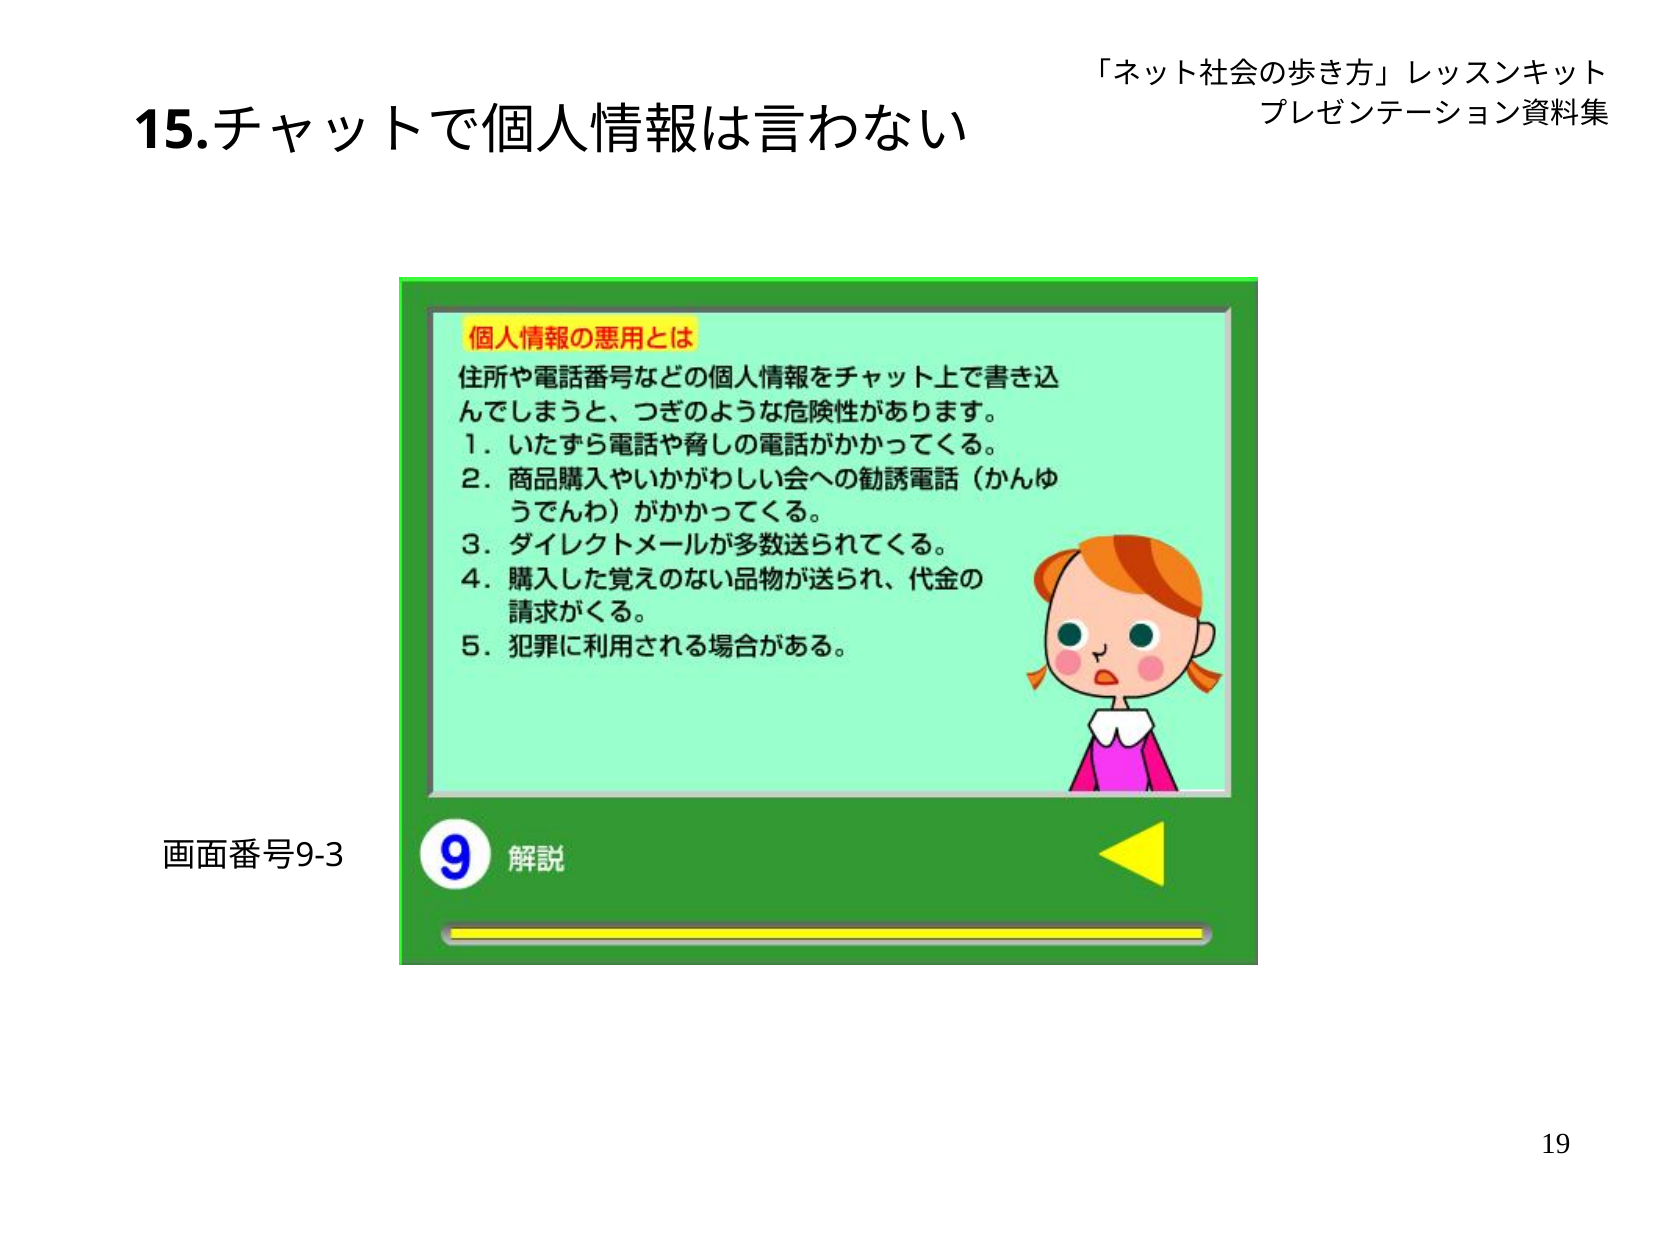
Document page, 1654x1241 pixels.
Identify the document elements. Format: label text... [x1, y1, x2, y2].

text_box 「ネット社会の歩き方」レッスンキット プレゼンテーション資料集 [1062, 44, 1625, 139]
picture [399, 277, 1258, 965]
text_box 画面番号9-3 [147, 826, 384, 882]
text_box 15.チャットで個人情報は言わない [118, 88, 1241, 169]
